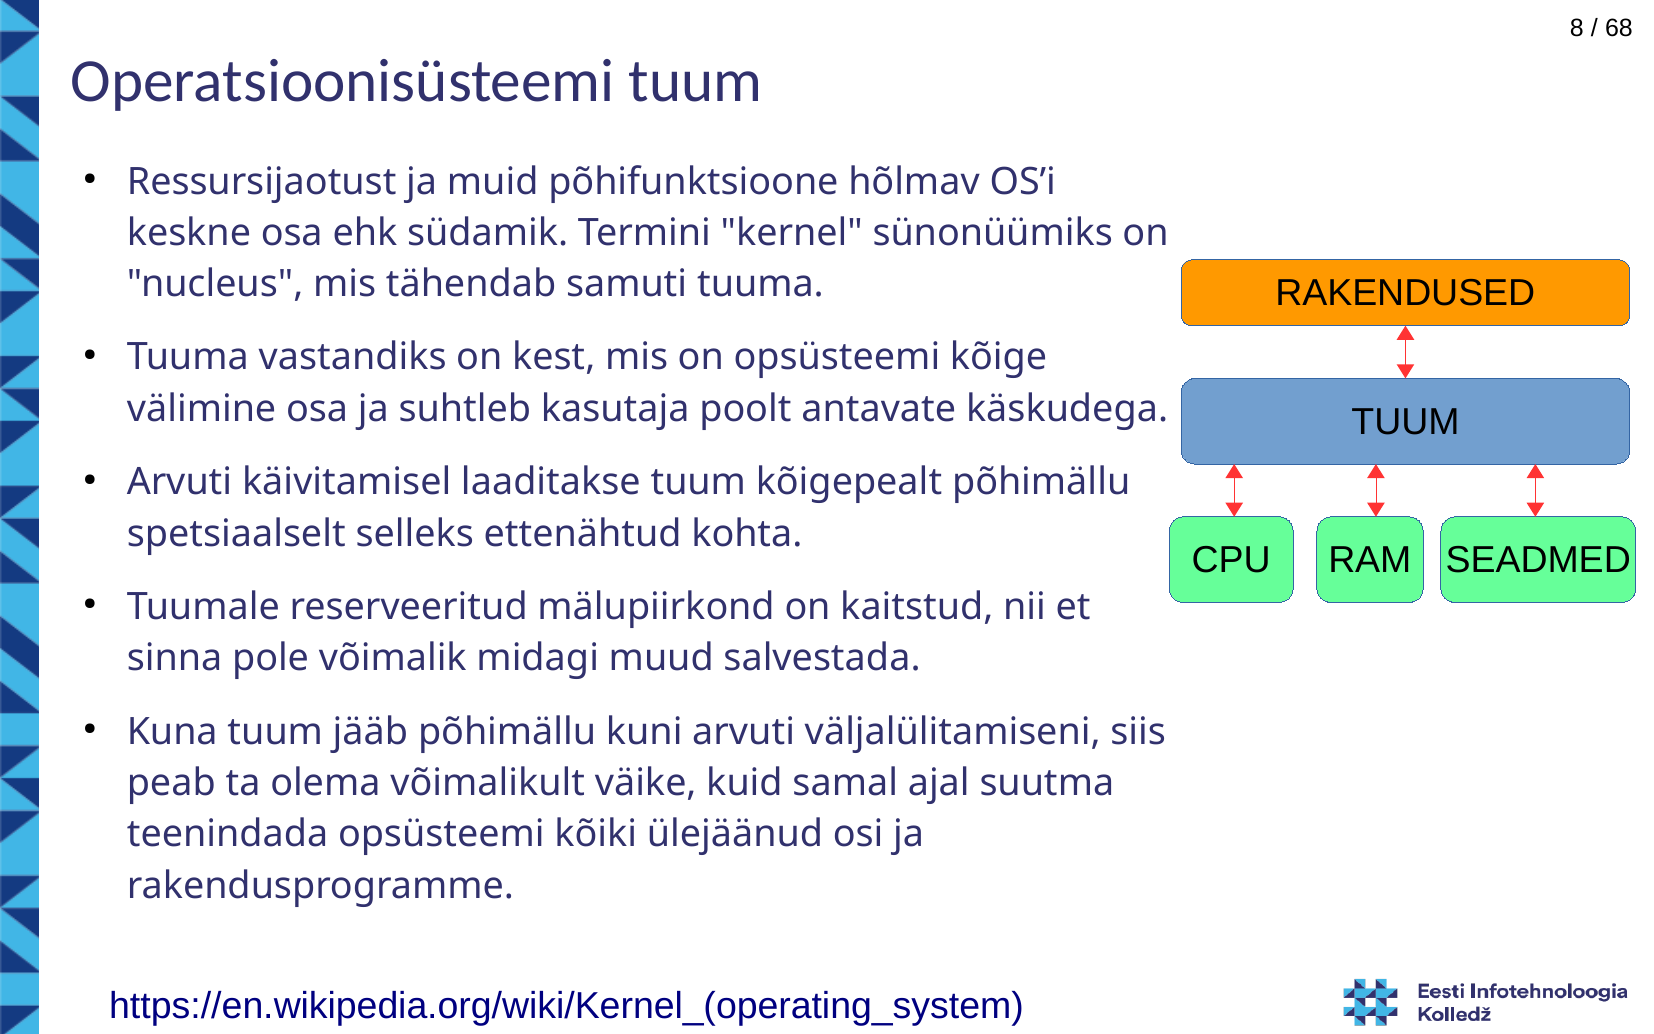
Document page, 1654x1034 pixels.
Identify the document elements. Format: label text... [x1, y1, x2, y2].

text_box TUUM [1181, 378, 1630, 465]
text_box RAM [1316, 516, 1424, 603]
list Ressursijaotust ja muid põhifunktsioone hõlmav OS’i keskne osa ehk südamik. Termini "kernel" sünonüümiks on "nucleus", mis tähendab samuti tuuma. Tuuma vastandiks on kest, mis on opsüsteemi kõige välimine osa ja suhtleb kasutaja poolt antavate käskudega. Arvuti käivitamisel laaditakse tuum kõigepealt põhimällu spetsiaalselt selleks ettenähtud kohta. Tuumale reserveeritud mälupiirkond on kaitstud, nii et sinna pole võimalik midagi muud salvestada. Kuna tuum jääb põhimällu kuni arvuti väljalülitamiseni, siis peab ta olema võimalikult väike, kuid samal ajal suutma teenindada opsüsteemi kõiki ülejäänud osi ja rakendusprogramme. [68, 153, 1170, 957]
text_box SEADMED [1440, 516, 1636, 603]
text_box https://en.wikipedia.org/wiki/Kernel_(operating_system) [94, 977, 1040, 1034]
text_box RAKENDUSED [1181, 259, 1630, 326]
title Operatsioonisüsteemi tuum [70, 41, 1630, 130]
text_box CPU [1169, 516, 1294, 603]
